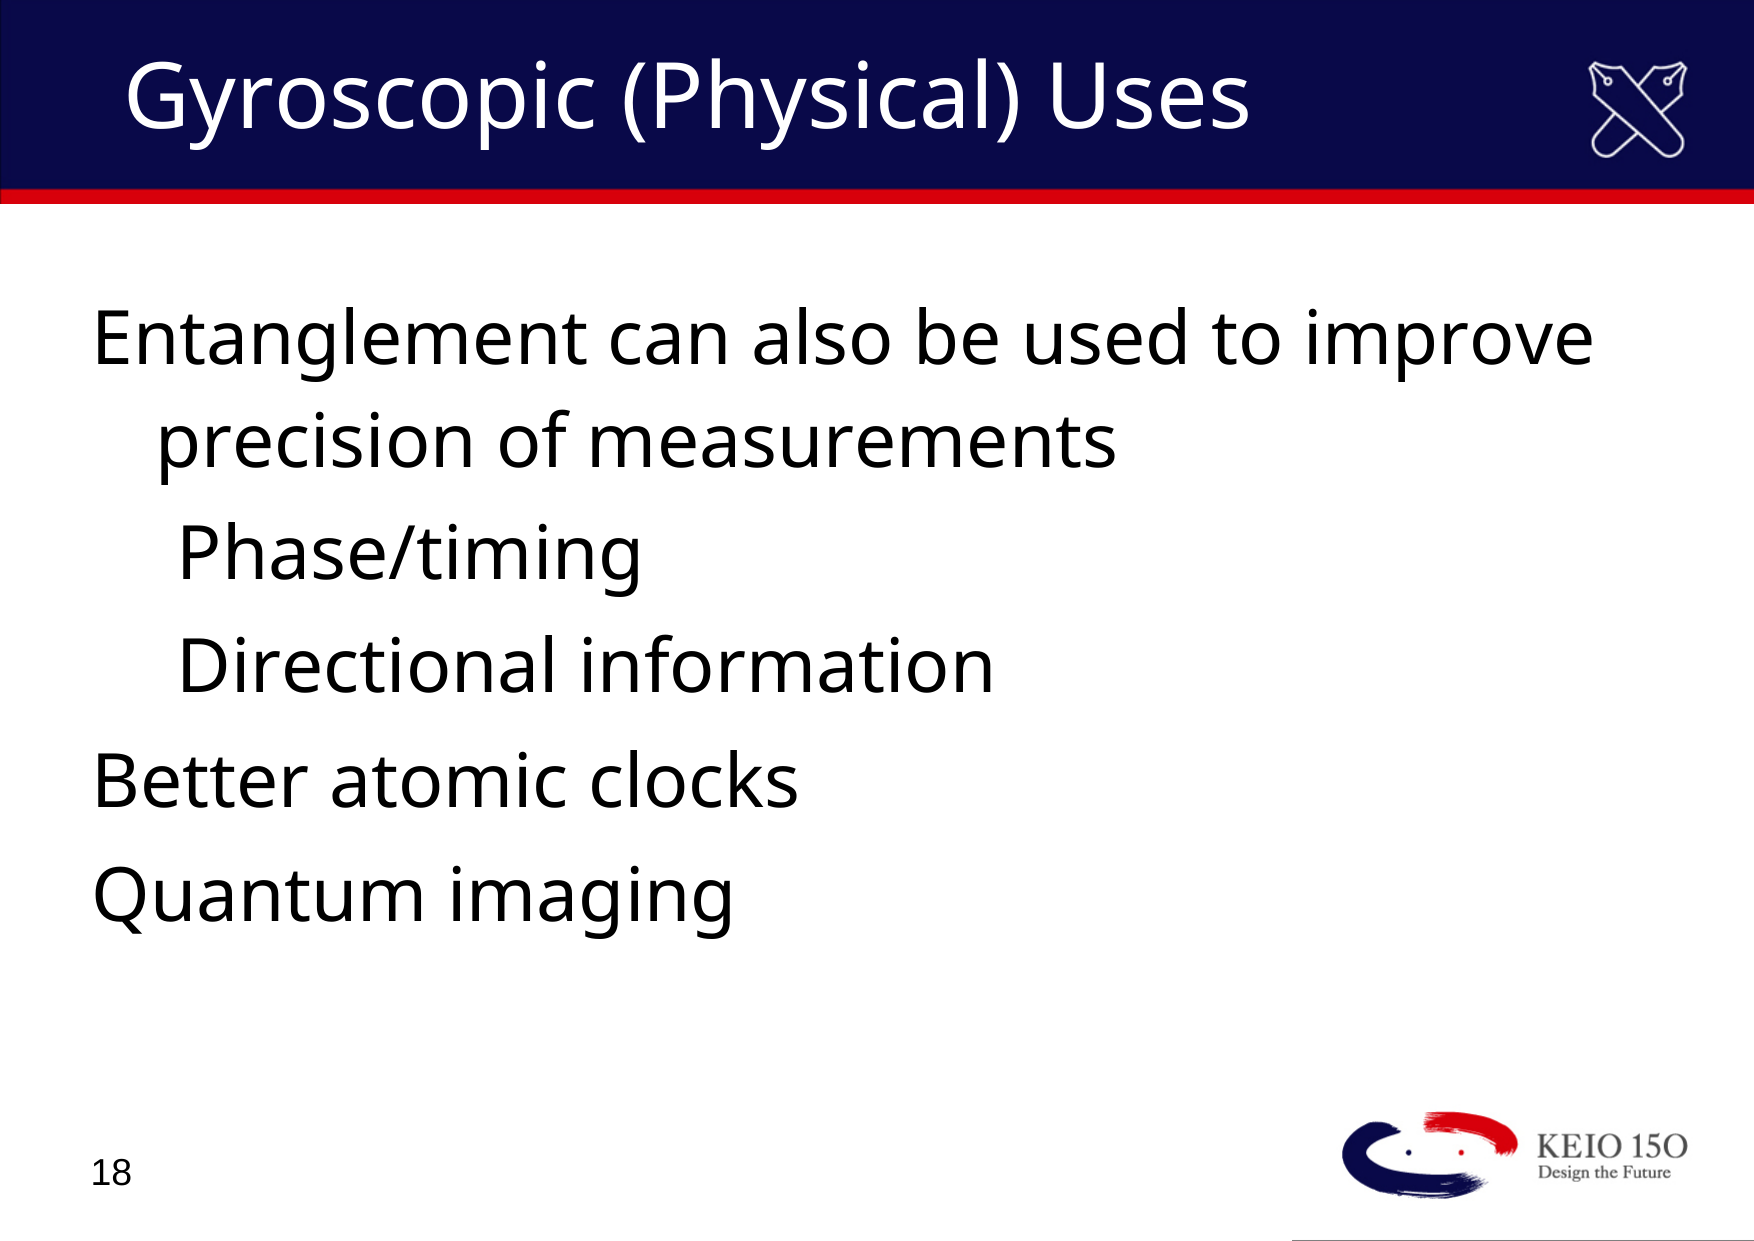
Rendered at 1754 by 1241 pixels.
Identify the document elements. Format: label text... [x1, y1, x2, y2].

picture [1292, 1064, 1754, 1241]
title Gyroscopic (Physical) Uses [87, 14, 1527, 172]
list Entanglement can also be used to improve precision of measurements Phase/timing Directional information Better atomic clocks Quantum imaging [91, 284, 1680, 929]
picture [0, 0, 1754, 204]
